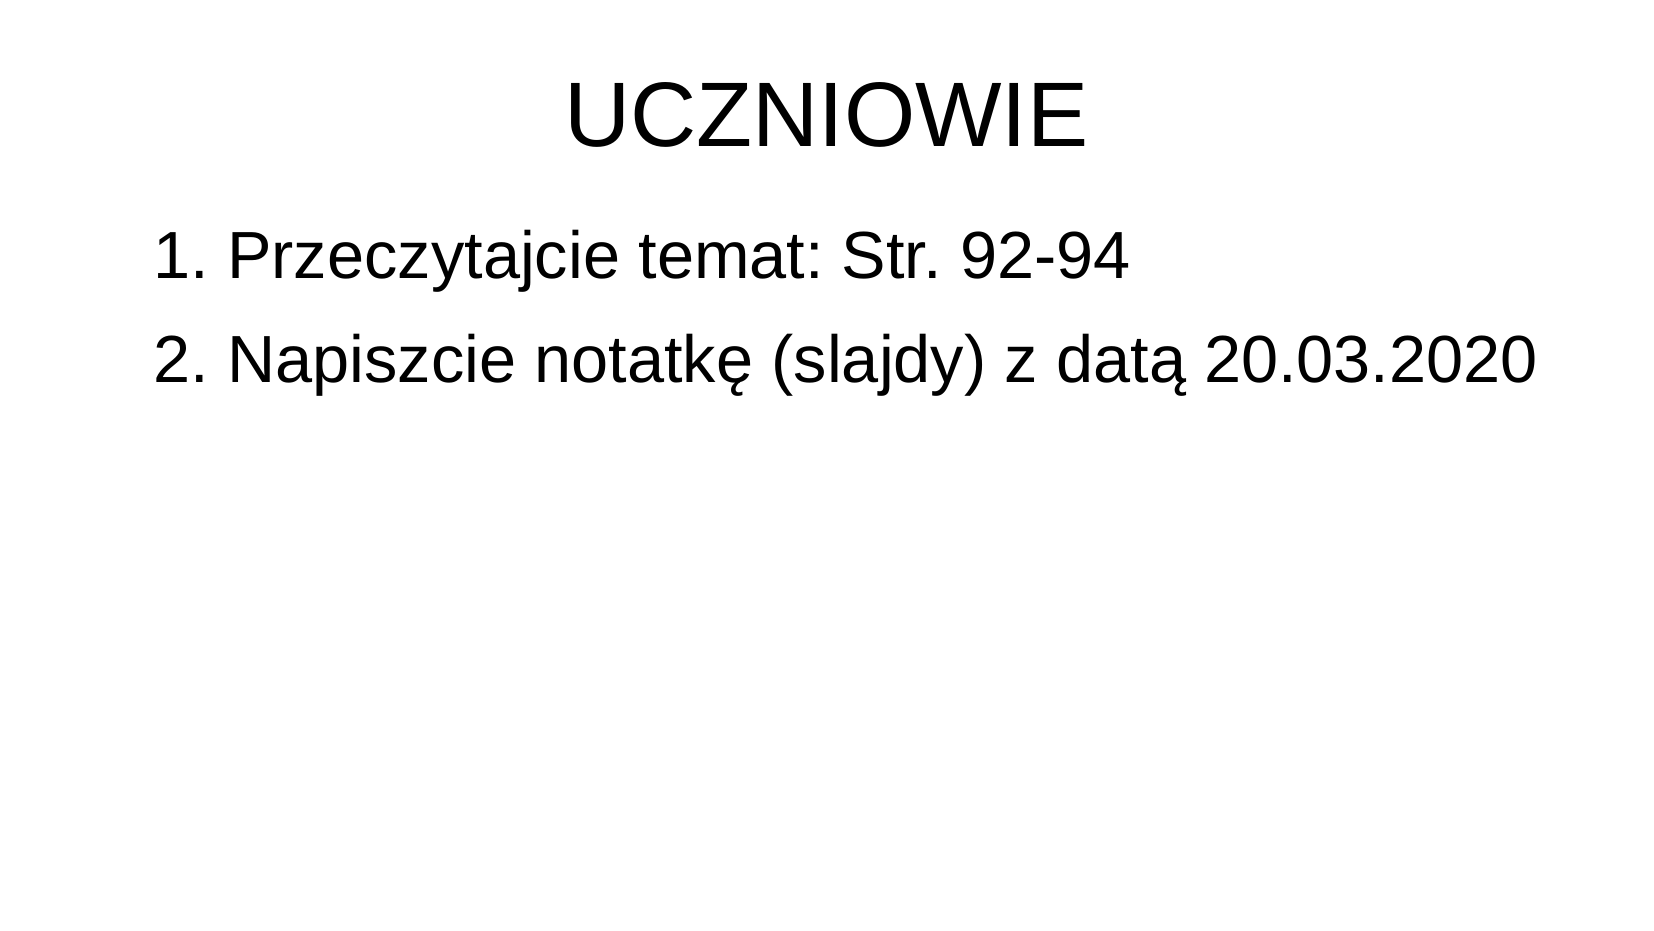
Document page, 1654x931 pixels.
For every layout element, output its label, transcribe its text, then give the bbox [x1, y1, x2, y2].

title UCZNIOWIE [82, 37, 1571, 193]
list 1. Przeczytajcie temat: Str. 92-94 2. Napiszcie notatkę (slajdy) z datą 20.03.2020 [82, 217, 1571, 758]
